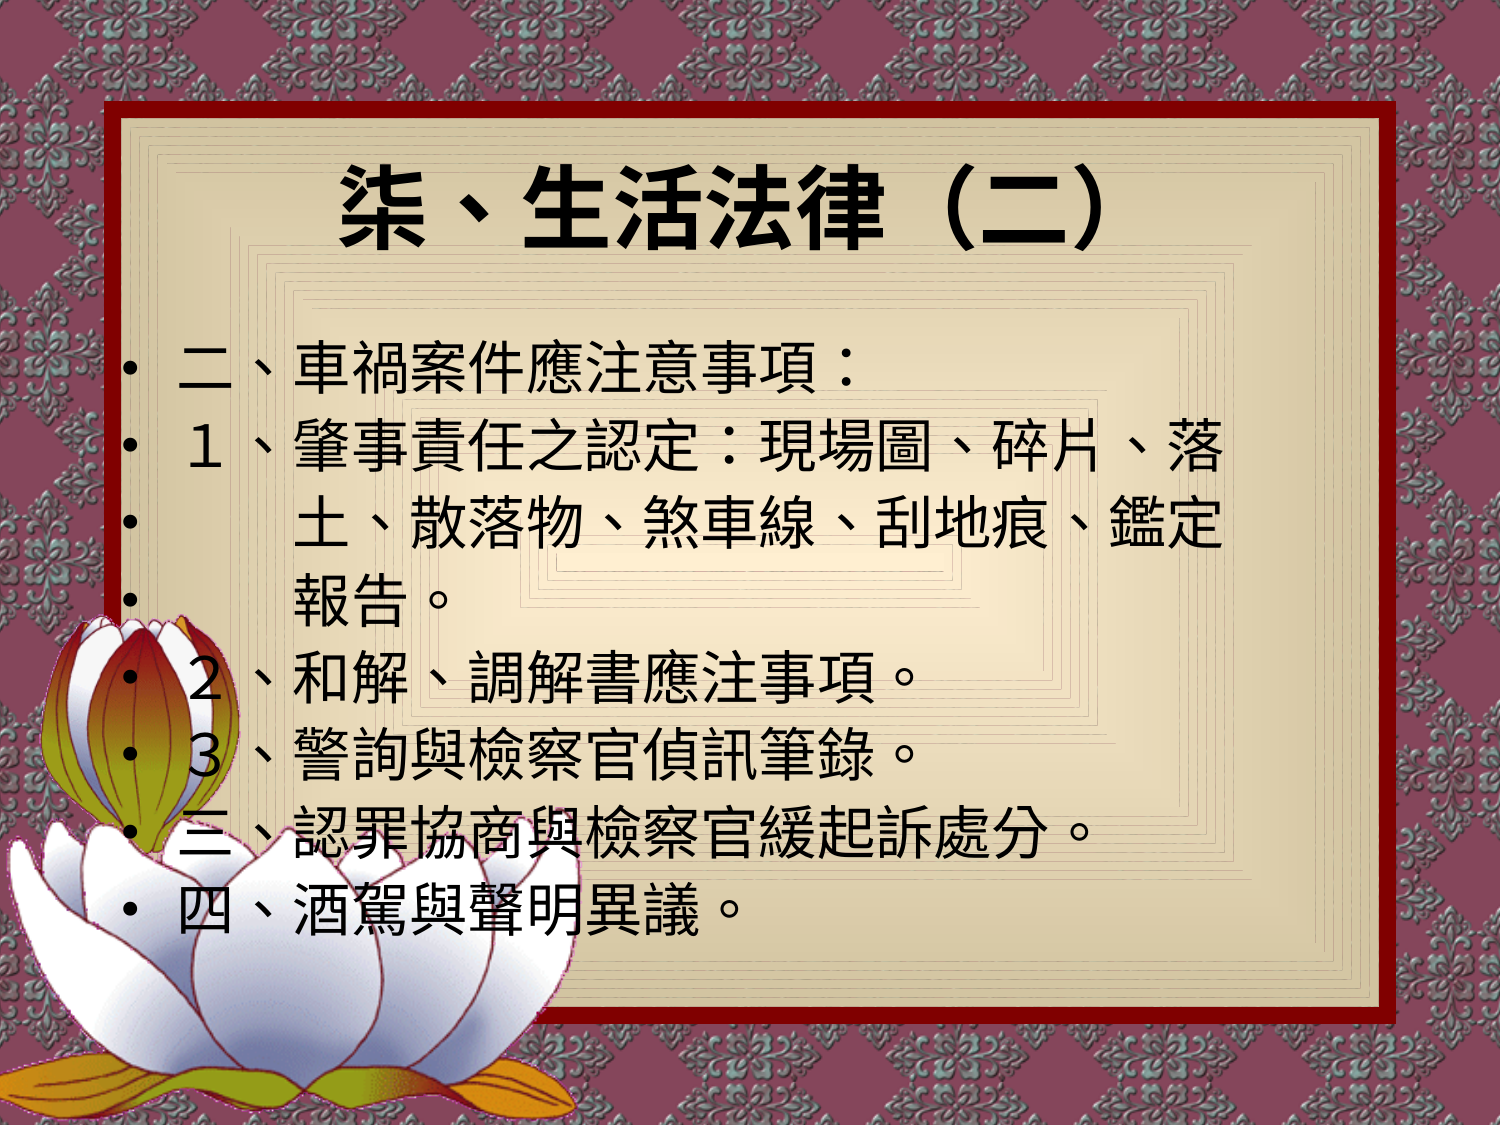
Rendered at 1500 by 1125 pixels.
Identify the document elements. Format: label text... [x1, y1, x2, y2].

list 二、車禍案件應注意事項： １、肇事責任之認定：現場圖、碎片、落 土、散落物、煞車線、刮地痕、鑑定 報告。 ２、和解、調解書應注事項。 ３、警詢與檢察官偵訊筆錄。 三、認罪協商與檢察官緩起訴處分。 四、酒駕與聲明異議。 [112, 324, 1388, 988]
picture [0, 0, 1500, 1125]
title 柒、生活法律（二） [112, 112, 1388, 300]
